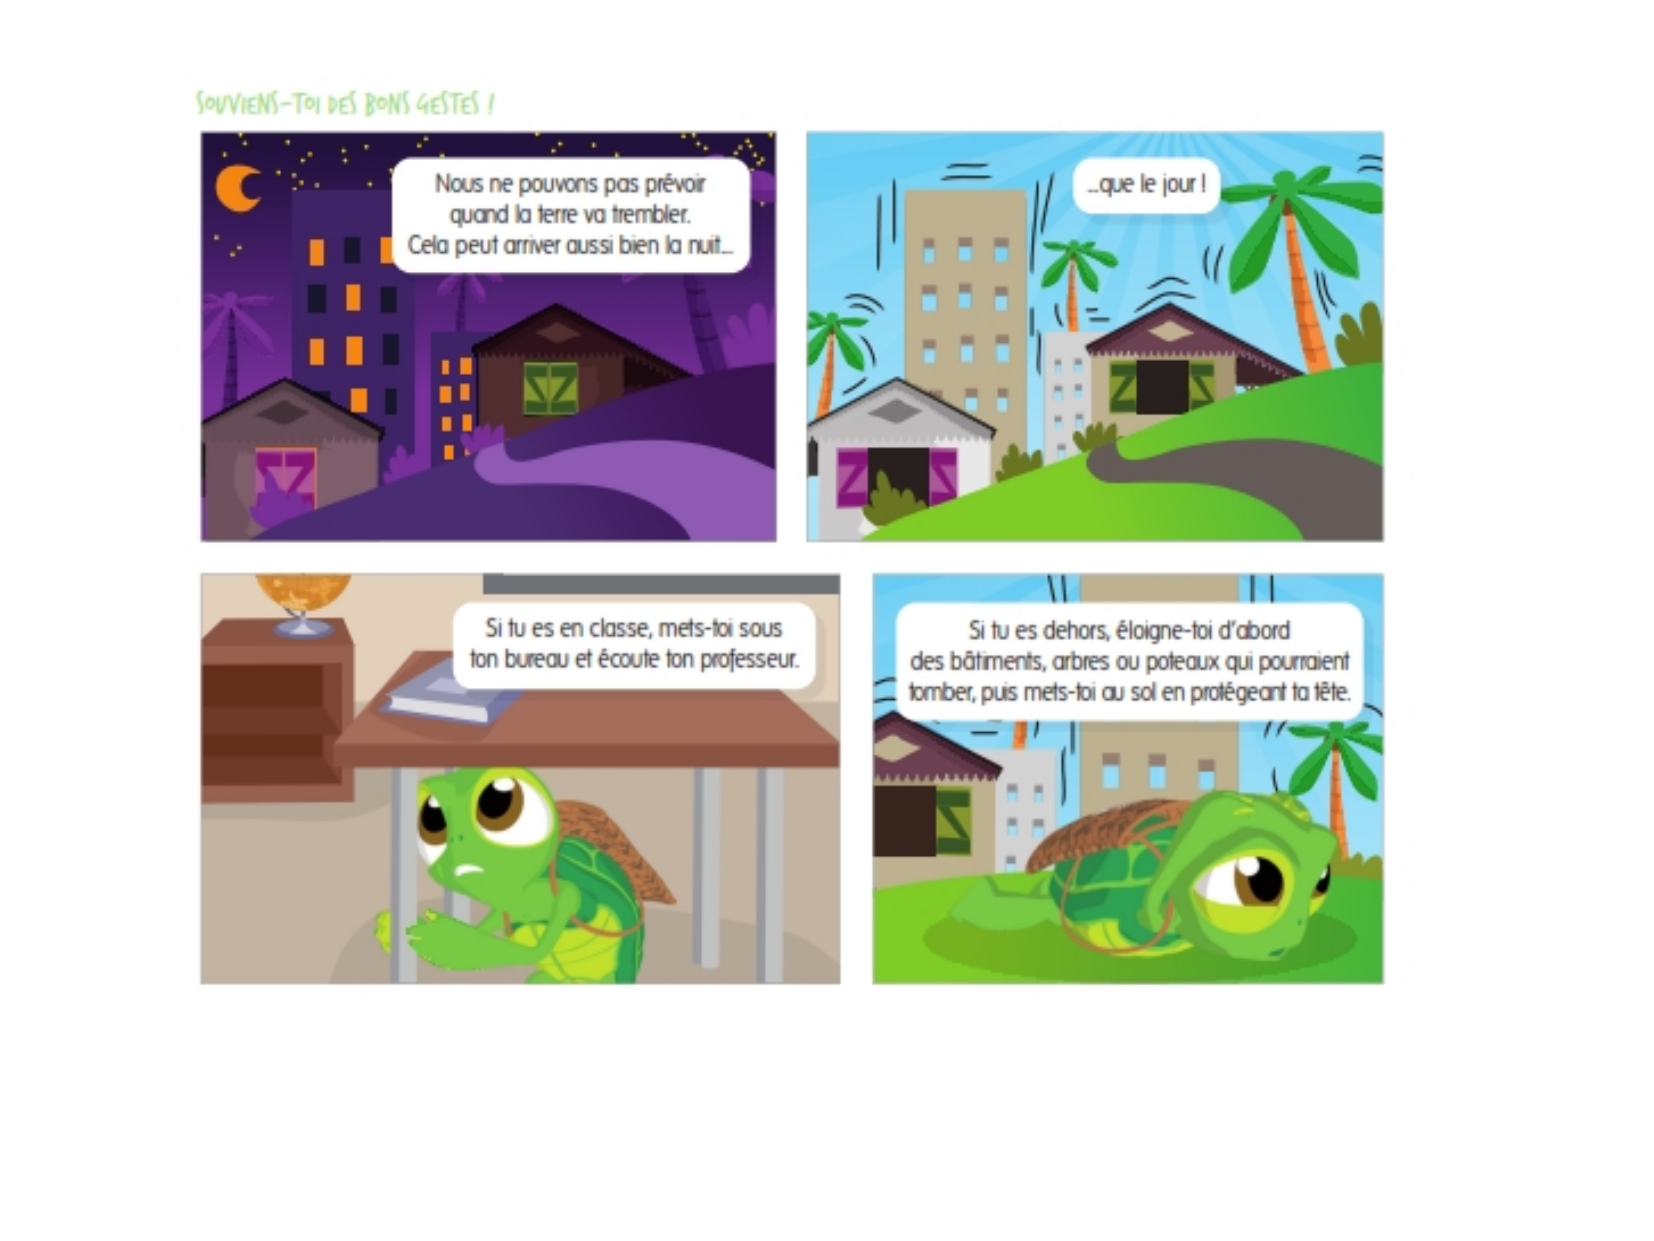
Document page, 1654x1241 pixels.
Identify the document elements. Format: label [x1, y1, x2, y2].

picture [165, 70, 1465, 1004]
